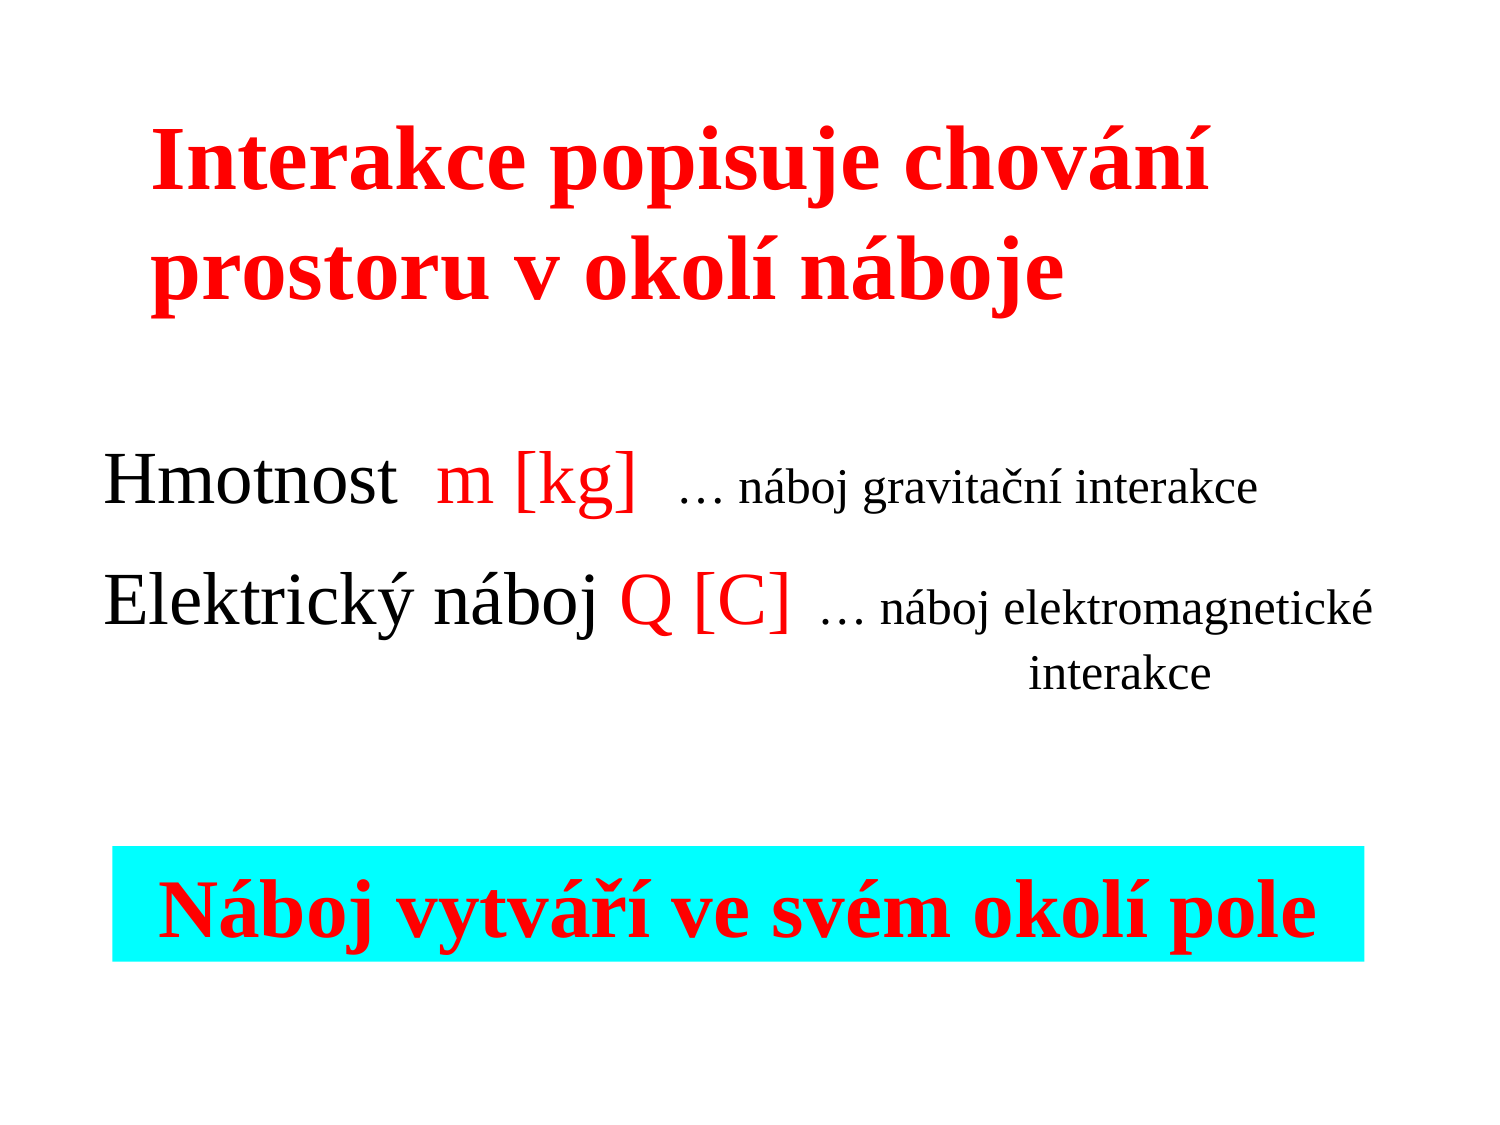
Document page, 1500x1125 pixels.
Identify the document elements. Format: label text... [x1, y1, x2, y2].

text_box Náboj vytváří ve svém okolí pole [112, 846, 1365, 962]
text_box Interakce popisuje chování prostoru v okolí náboje [135, 90, 1400, 326]
text_box Hmotnost m [kg] … náboj gravitační interakce Elektrický náboj Q [C] … náboj elektromagnetické interakce [88, 420, 1436, 708]
